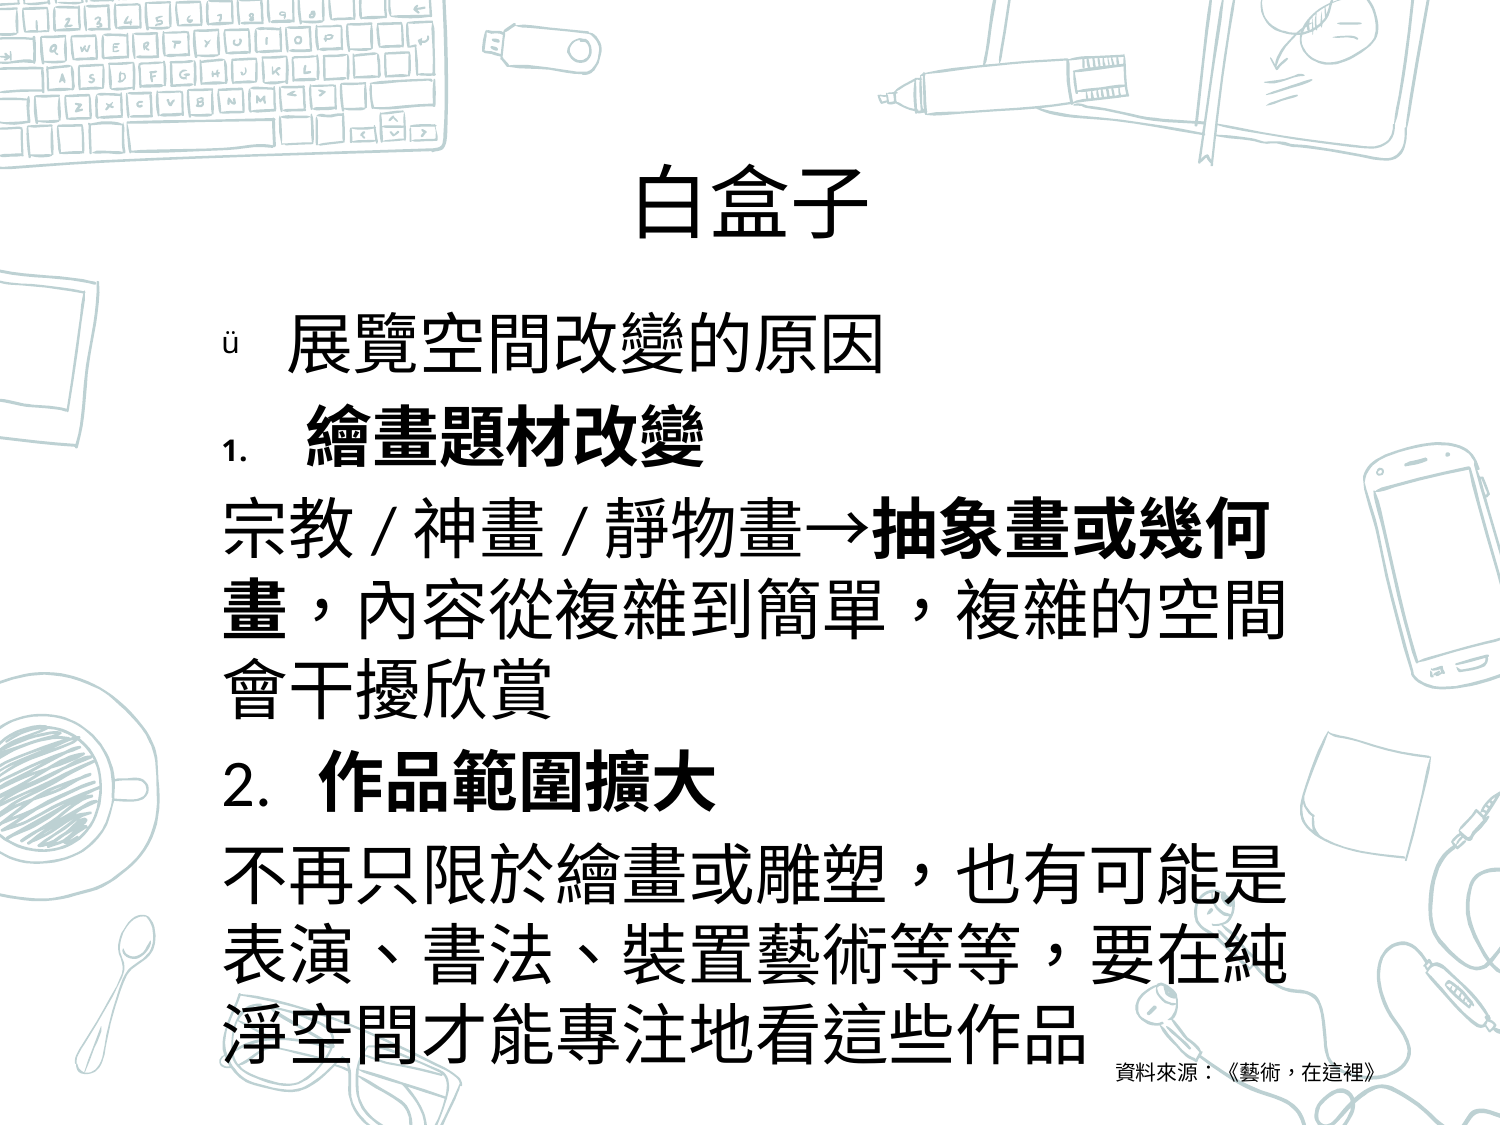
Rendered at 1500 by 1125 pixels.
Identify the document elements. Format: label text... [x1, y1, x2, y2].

title 白盒子 [185, 136, 1315, 264]
list 展覽空間改變的原因 繪畫題材改變 宗教/神畫/靜物畫→抽象畫或幾何畫，內容從複雜到簡單，複雜的空間會干擾欣賞 2. 作品範圍擴大 不再只限於繪畫或雕塑，也有可能是表演、書法、裝置藝術等等，要在純淨空間才能專注地看這些作品 [185, 287, 1341, 1118]
text_box 資料來源：《藝術，在這裡》 [1090, 1052, 1500, 1093]
